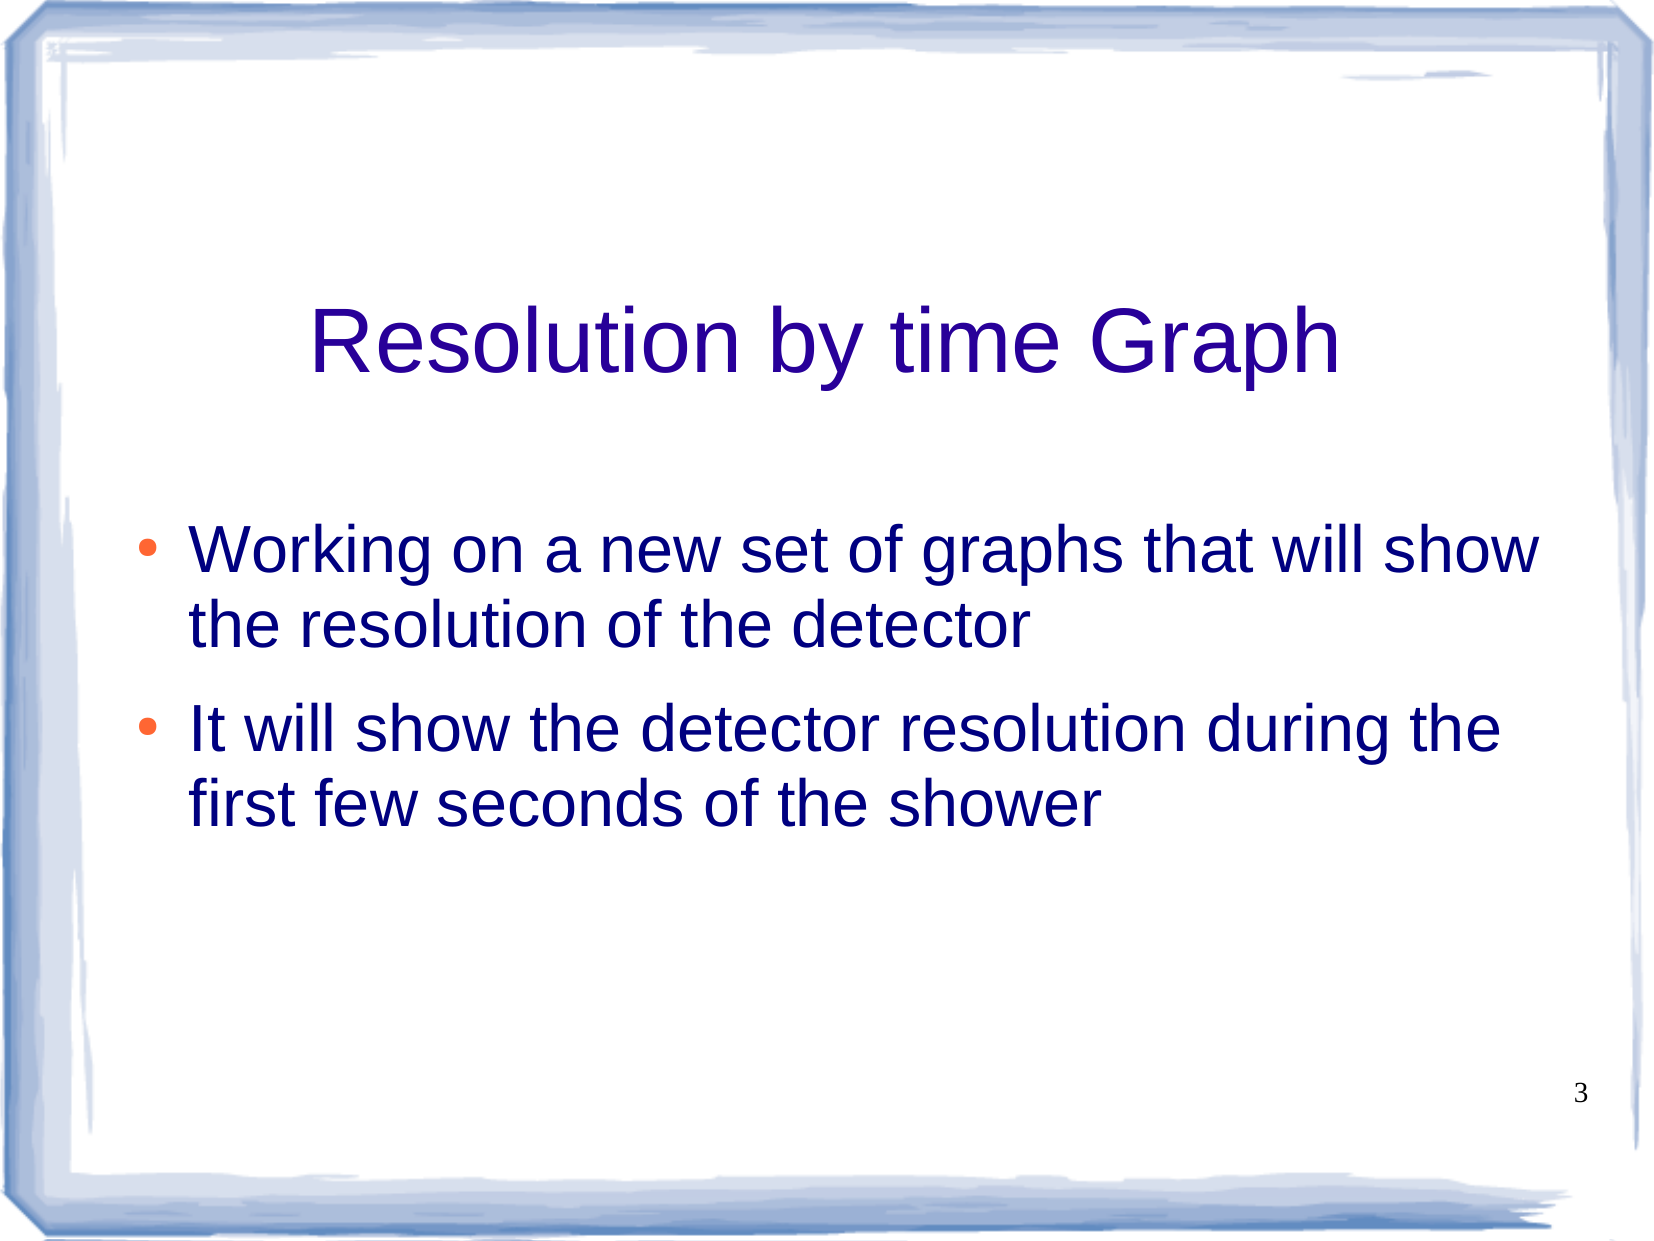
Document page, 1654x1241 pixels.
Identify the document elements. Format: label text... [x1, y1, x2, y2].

list Working on a new set of graphs that will show the resolution of the detector It will show the detector resolution during the first few seconds of the shower [118, 512, 1571, 938]
title Resolution by time Graph [82, 236, 1571, 445]
picture [0, 0, 1654, 1241]
